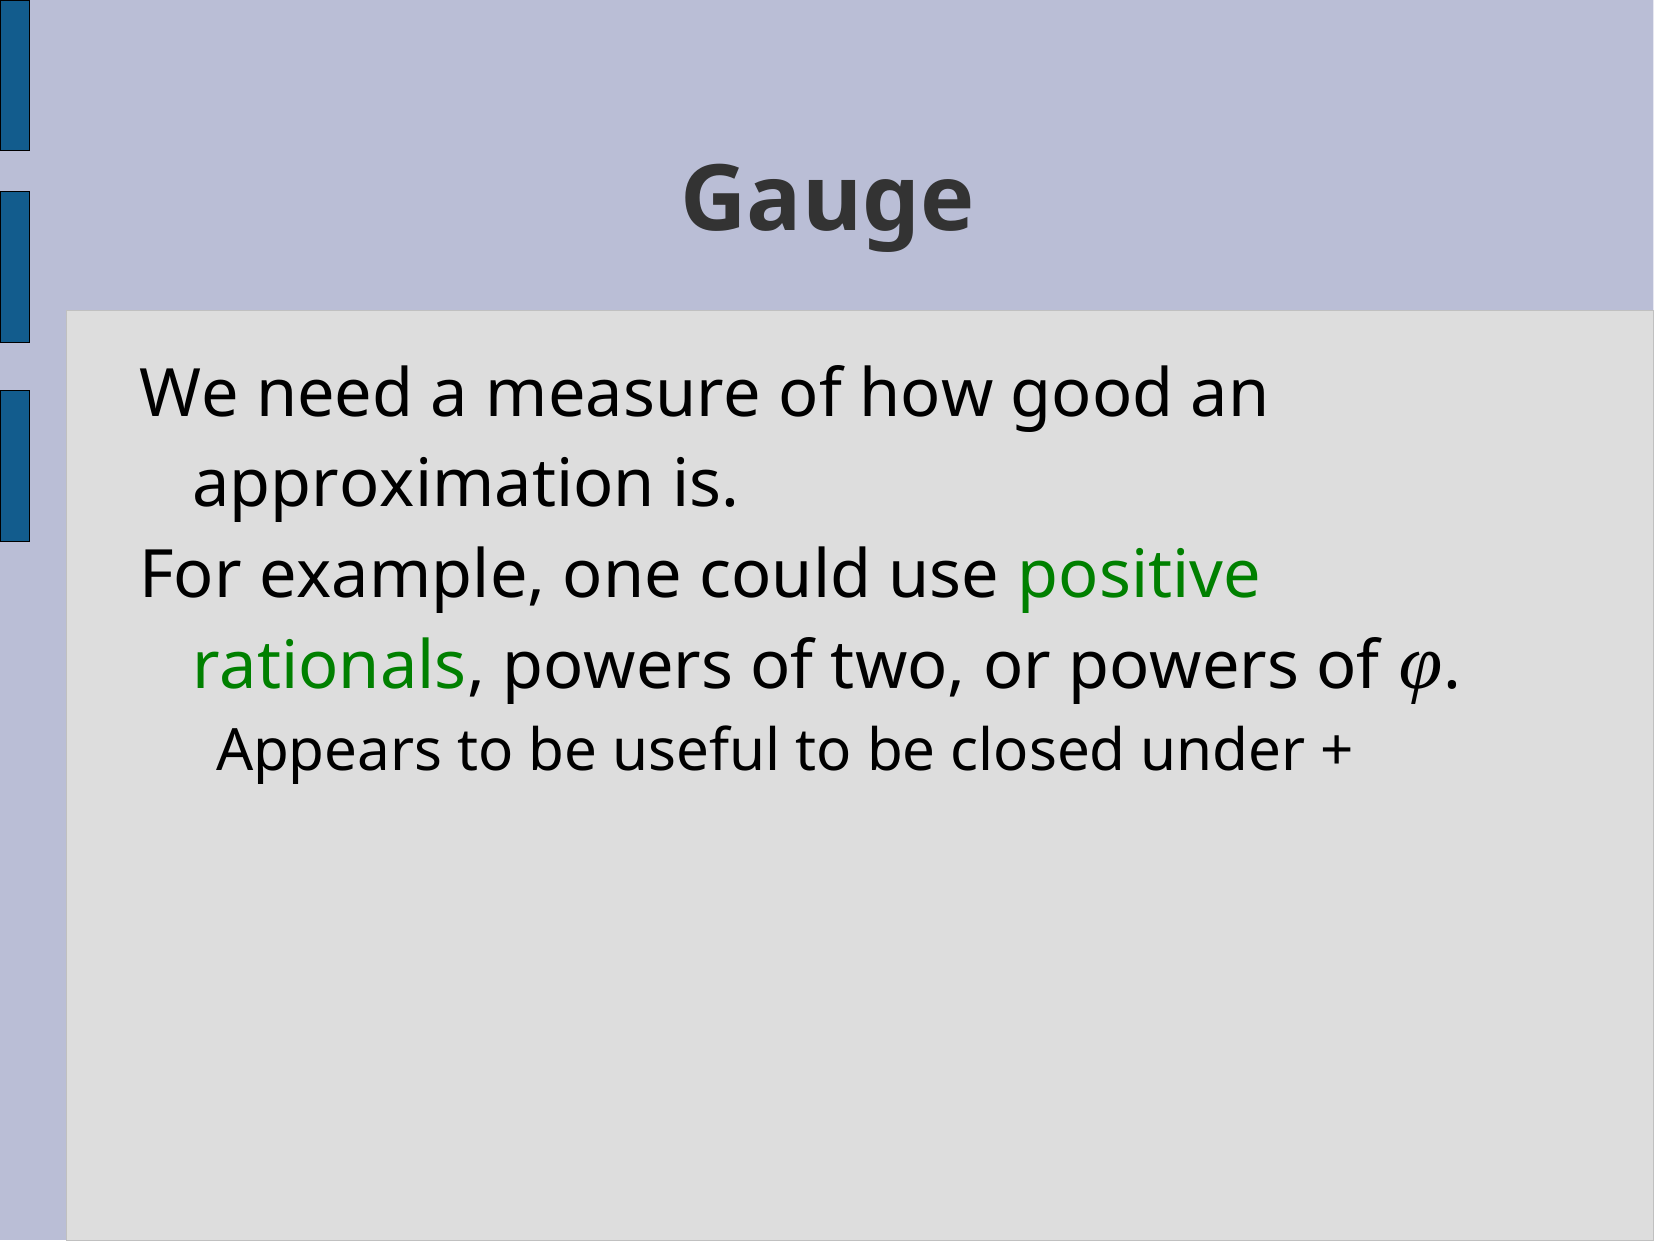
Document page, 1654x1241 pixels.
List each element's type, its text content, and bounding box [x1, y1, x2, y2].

title Gauge [121, 91, 1534, 299]
list We need a measure of how good an approximation is. For example, one could use positive rationals, powers of two, or powers of φ. Appears to be useful to be closed under + [121, 344, 1534, 1127]
